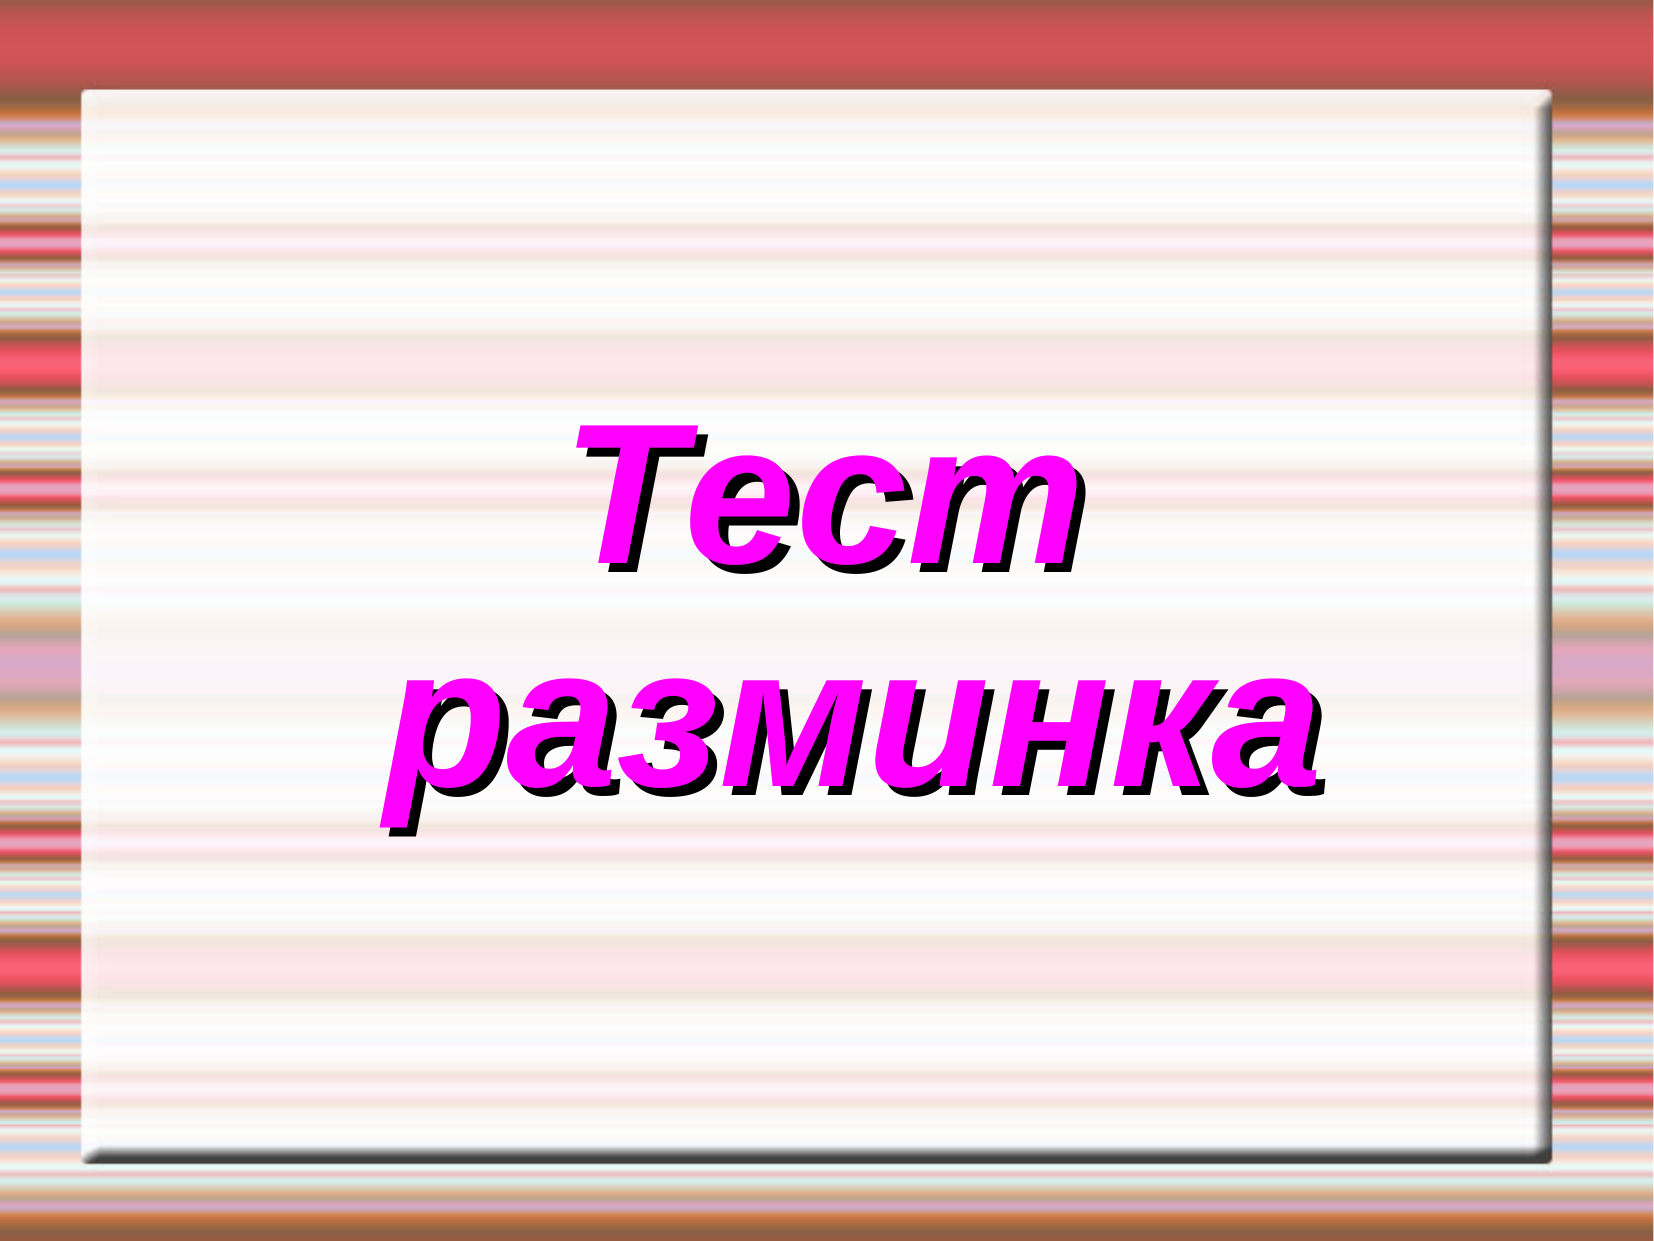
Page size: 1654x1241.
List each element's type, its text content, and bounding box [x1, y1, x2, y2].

title Тест разминка [118, 372, 1531, 839]
picture [0, 0, 1654, 1241]
